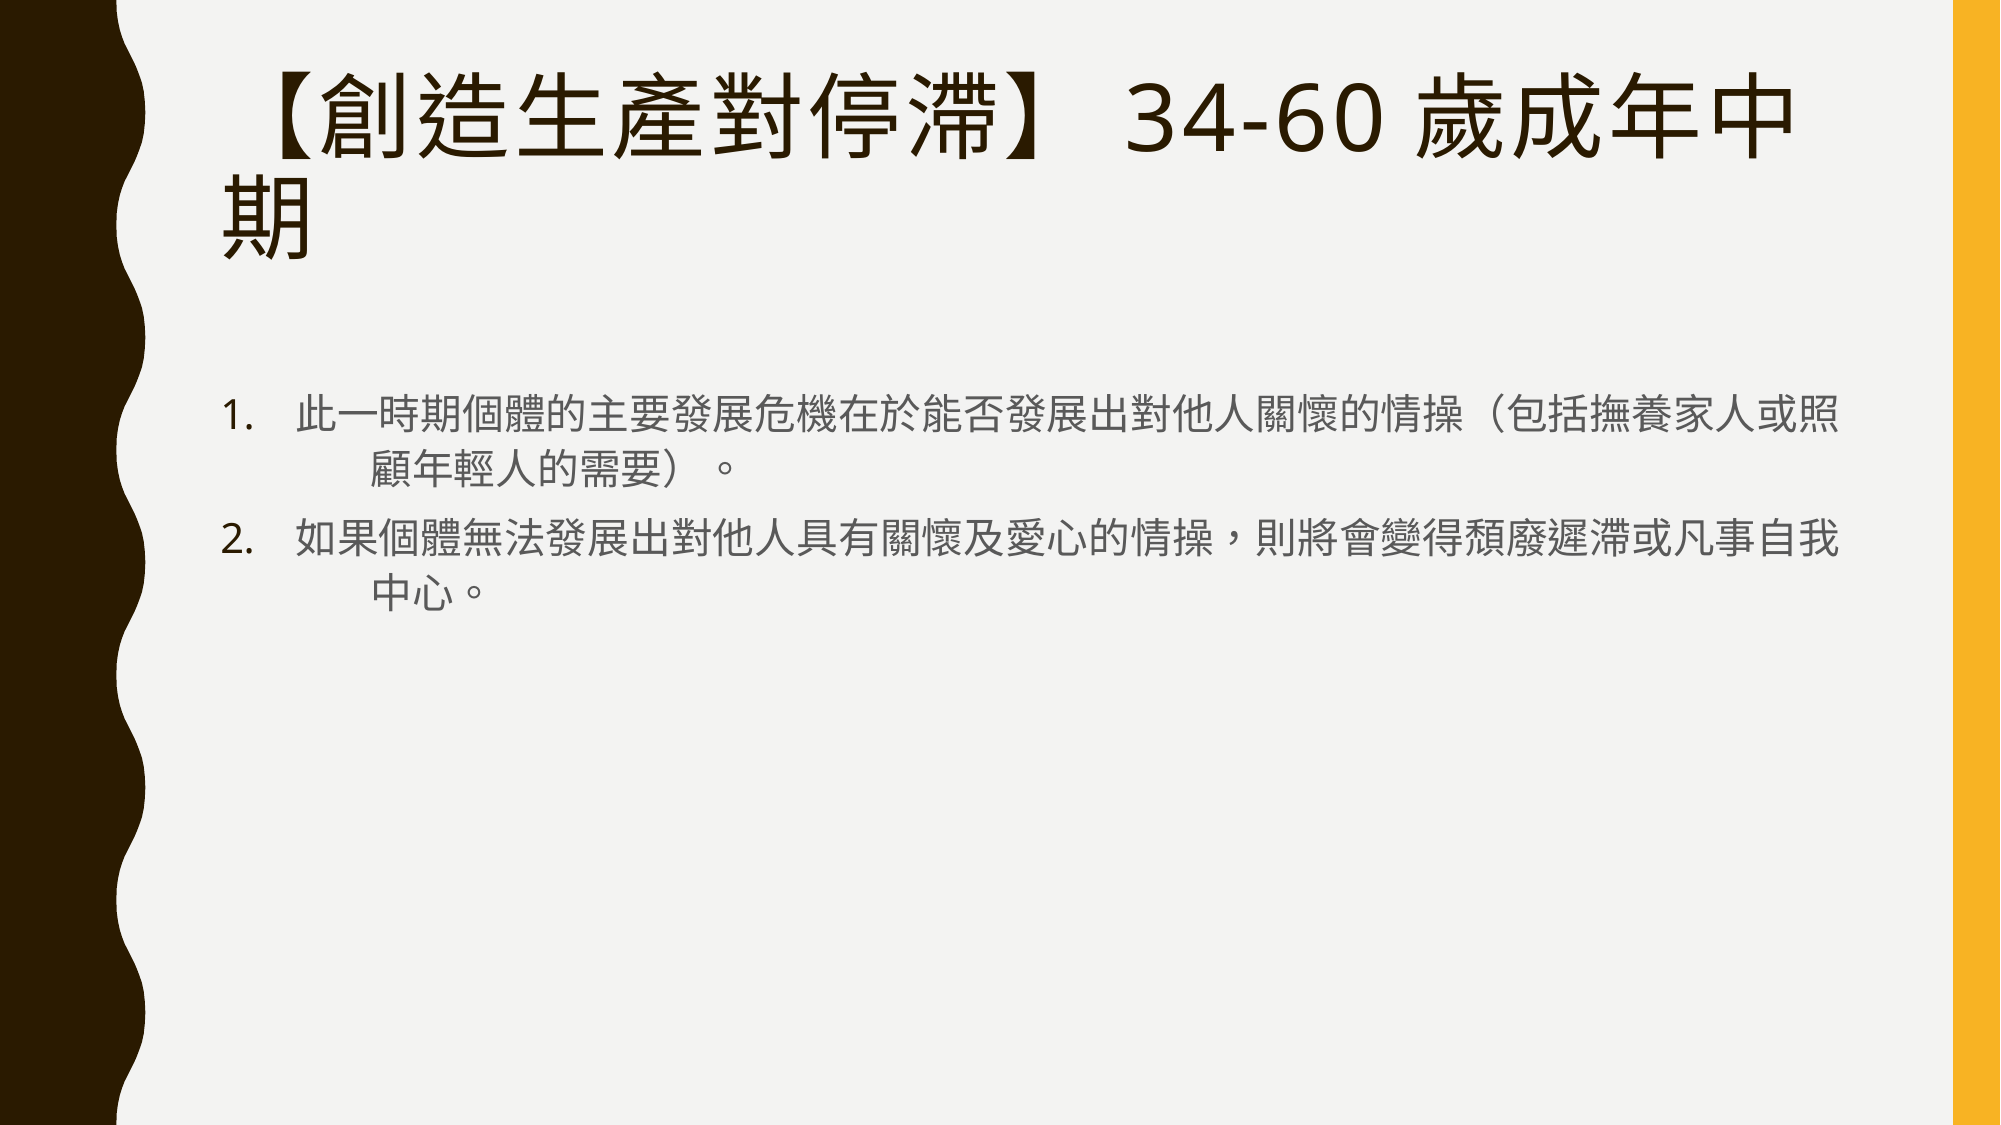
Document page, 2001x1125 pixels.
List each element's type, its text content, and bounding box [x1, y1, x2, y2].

title 【創造生產對停滯】34-60歲成年中期 [205, 62, 1903, 308]
list 此一時期個體的主要發展危機在於能否發展出對他人關懷的情操（包括撫養家人或照顧年輕人的需要）。 如果個體無法發展出對他人具有關懷及愛心的情操，則將會變得頹廢遲滯或凡事自我中心。 [205, 375, 1876, 965]
